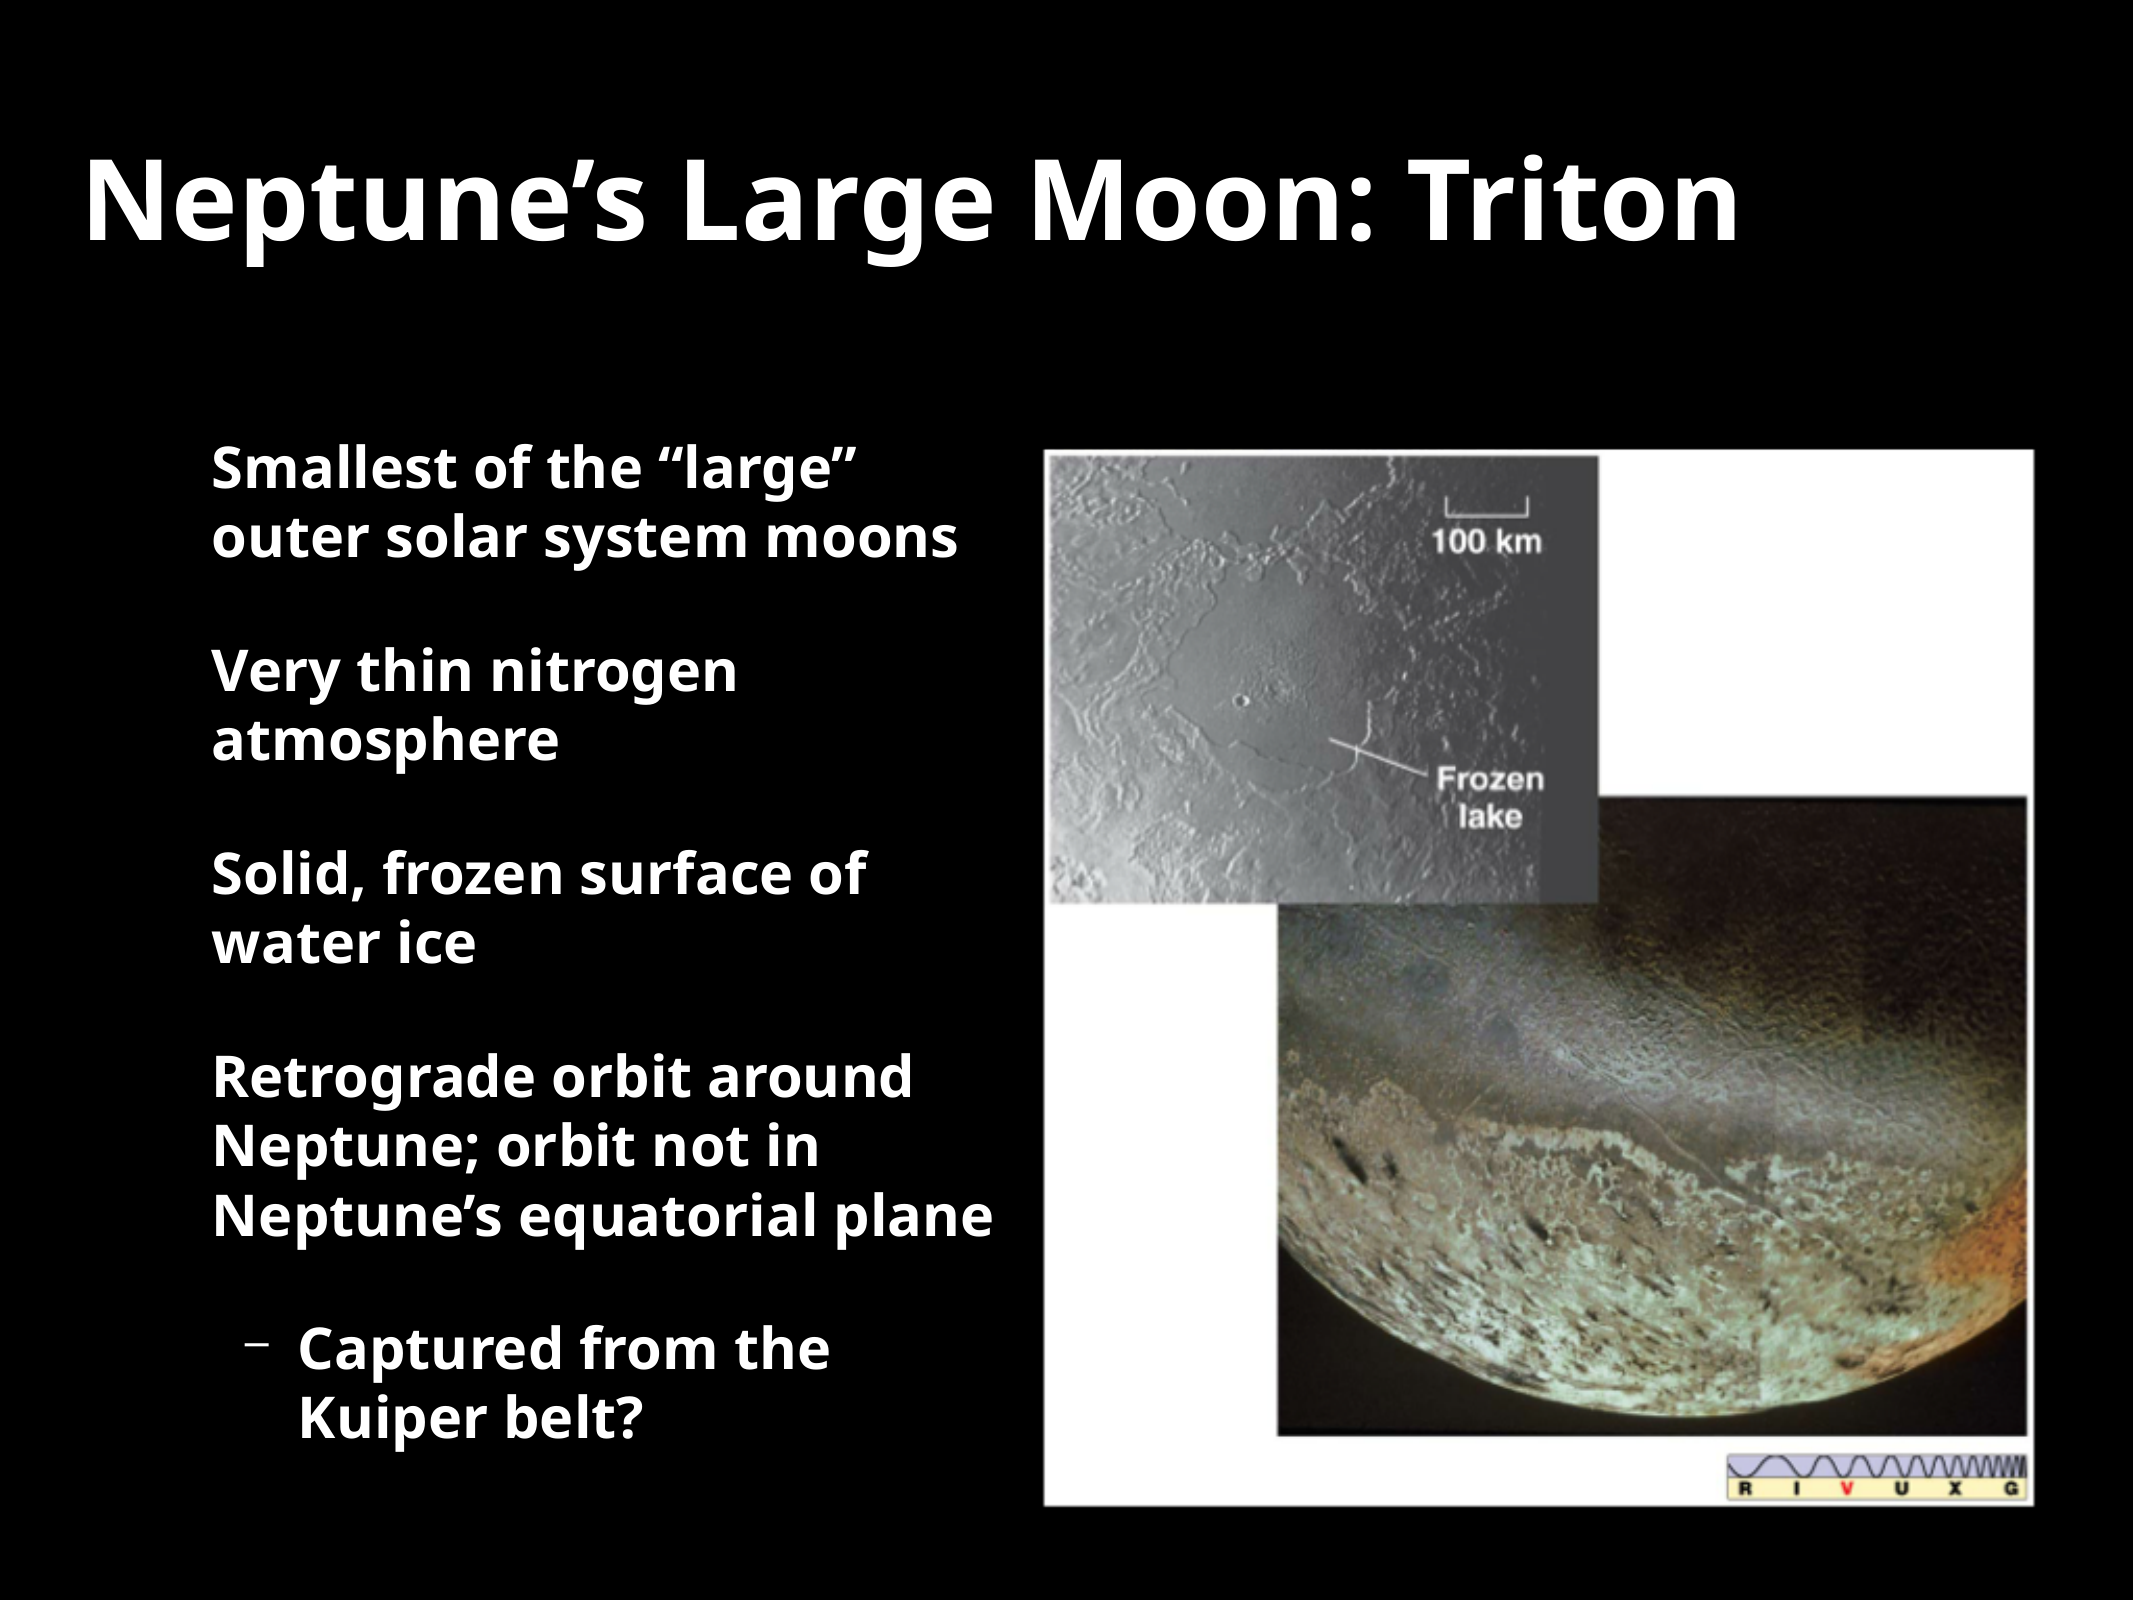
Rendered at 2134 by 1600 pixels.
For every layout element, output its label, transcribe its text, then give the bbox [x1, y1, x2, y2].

title Neptune’s Large Moon: Triton [80, 18, 2134, 373]
list Smallest of the “large” outer solar system moons Very thin nitrogen atmosphere Solid, frozen surface of water ice Retrograde orbit around Neptune; orbit not in Neptune’s equatorial plane Captured from the Kuiper belt? [156, 425, 1032, 1457]
picture [1041, 448, 2038, 1510]
